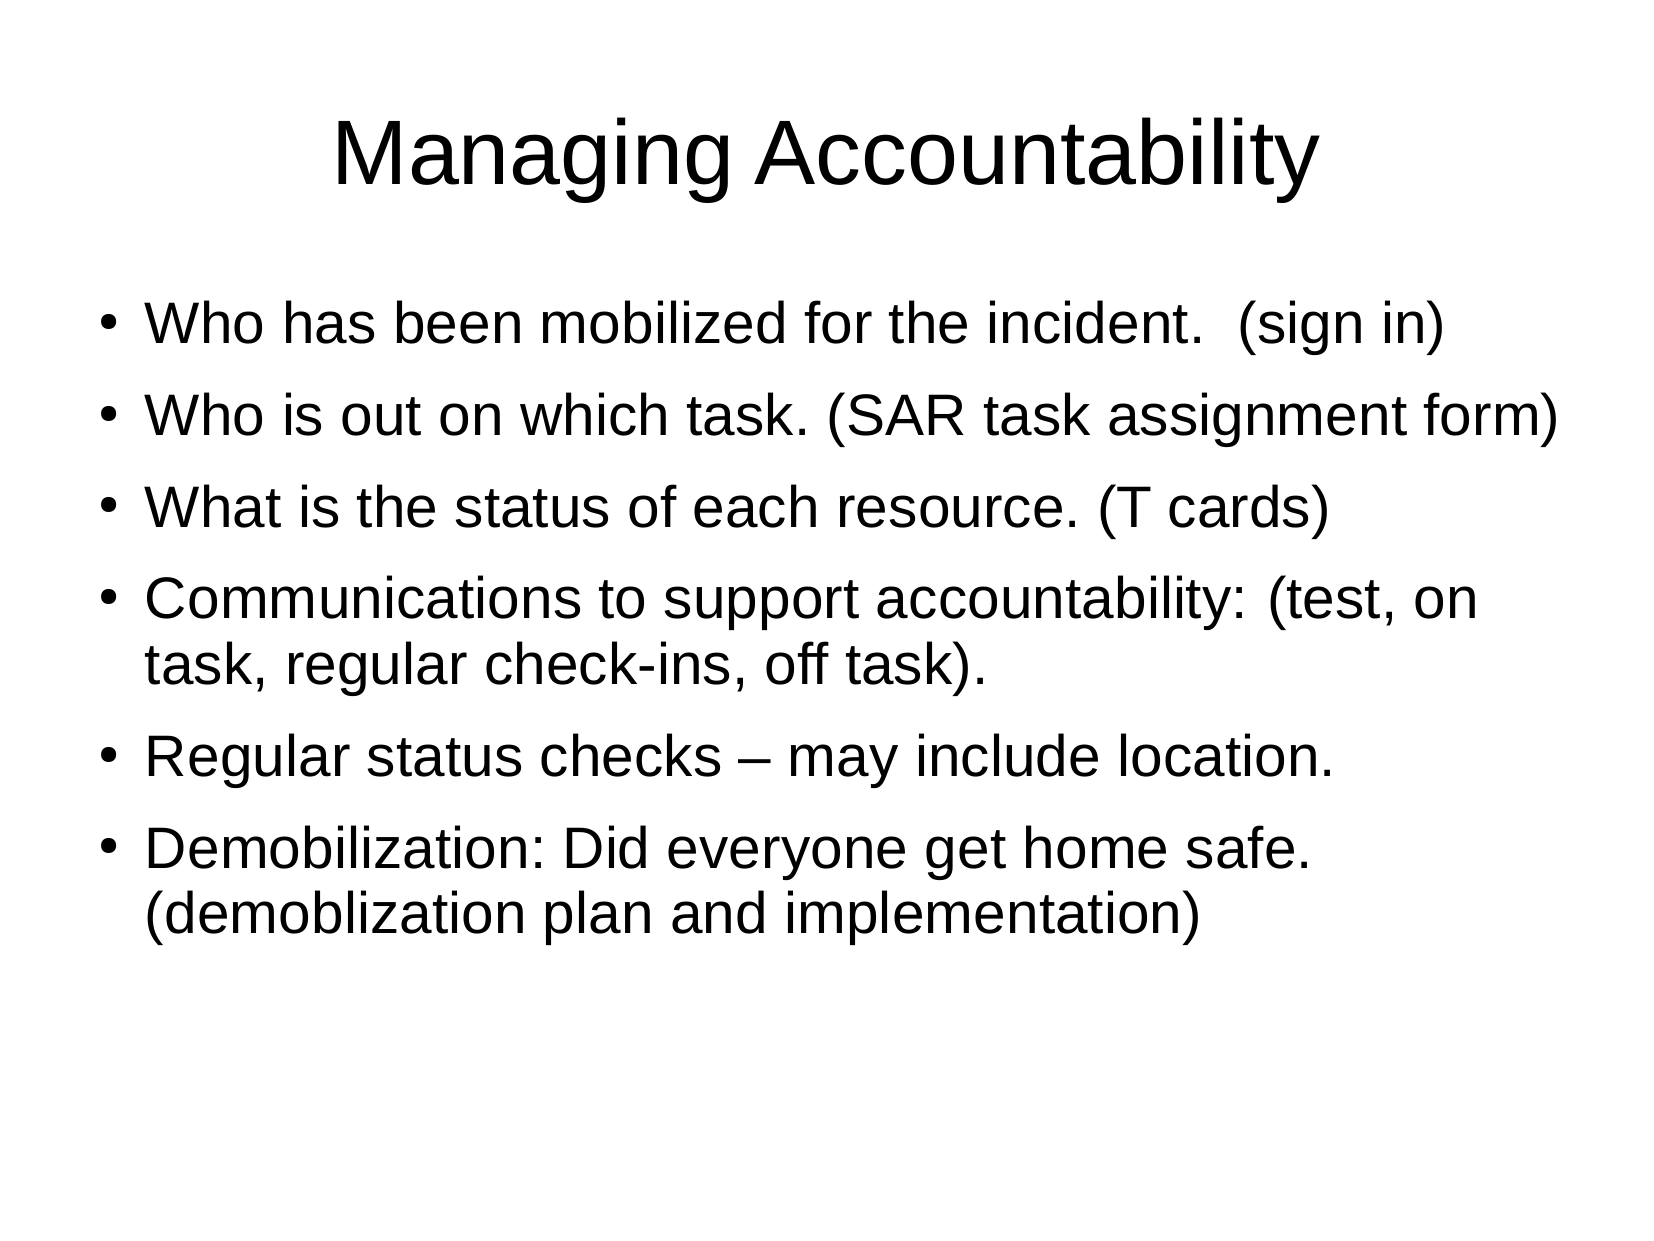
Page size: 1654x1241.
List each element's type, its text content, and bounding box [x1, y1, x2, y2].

list Who has been mobilized for the incident. (sign in) Who is out on which task. (SAR task assignment form) What is the status of each resource. (T cards) Communications to support accountability: (test, on task, regular check-ins, off task). Regular status checks – may include location. Demobilization: Did everyone get home safe. (demoblization plan and implementation) [82, 290, 1571, 1010]
title Managing Accountability [82, 49, 1571, 257]
